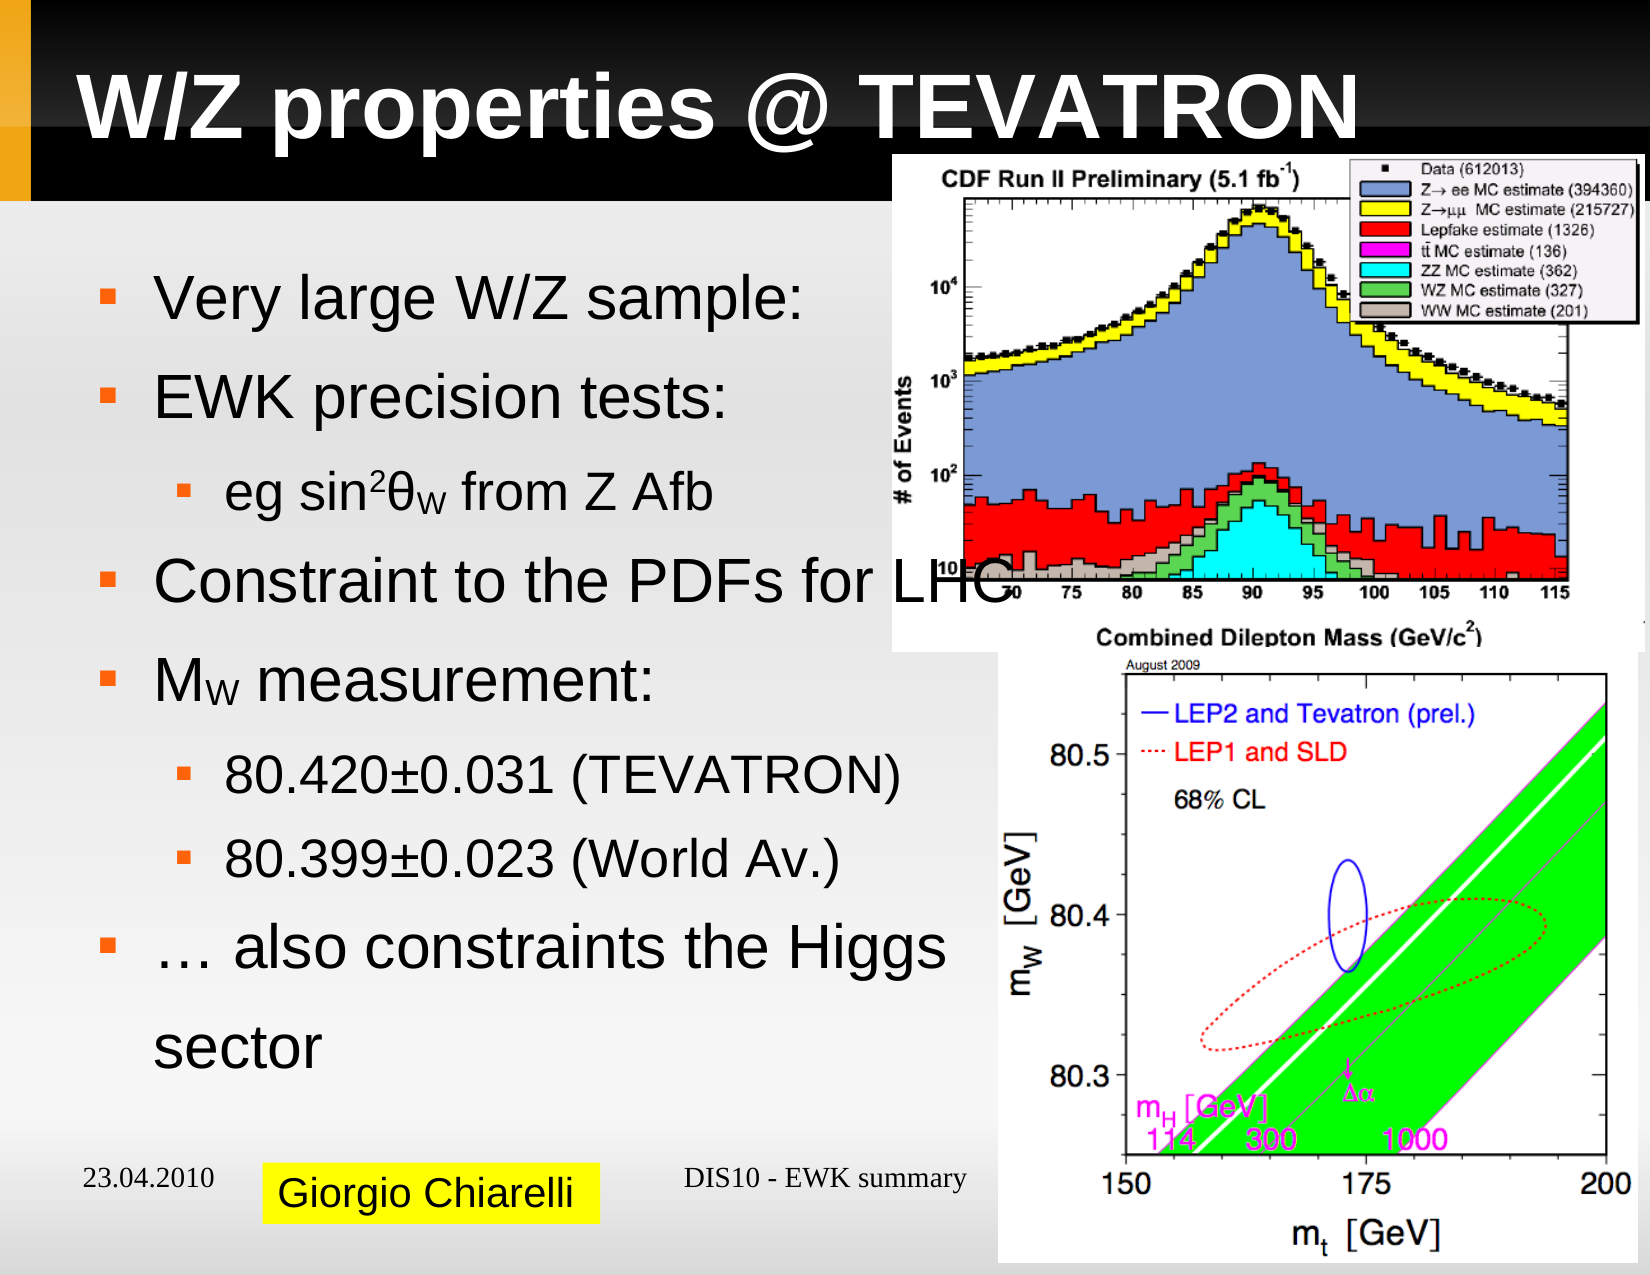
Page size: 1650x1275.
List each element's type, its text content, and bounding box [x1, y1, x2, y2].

picture [0, 0, 1650, 1275]
list Very large W/Z sample: EWK precision tests: eg sin2θW from Z Afb Constraint to the PDFs for LHC MW measurement: 80.420±0.031 (TEVATRON) 80.399±0.023 (World Av.) … also constraints the Higgs sector [82, 262, 1568, 1123]
title W/Z properties @ TEVATRON [76, 7, 1562, 206]
text_box Giorgio Chiarelli [262, 1162, 601, 1224]
